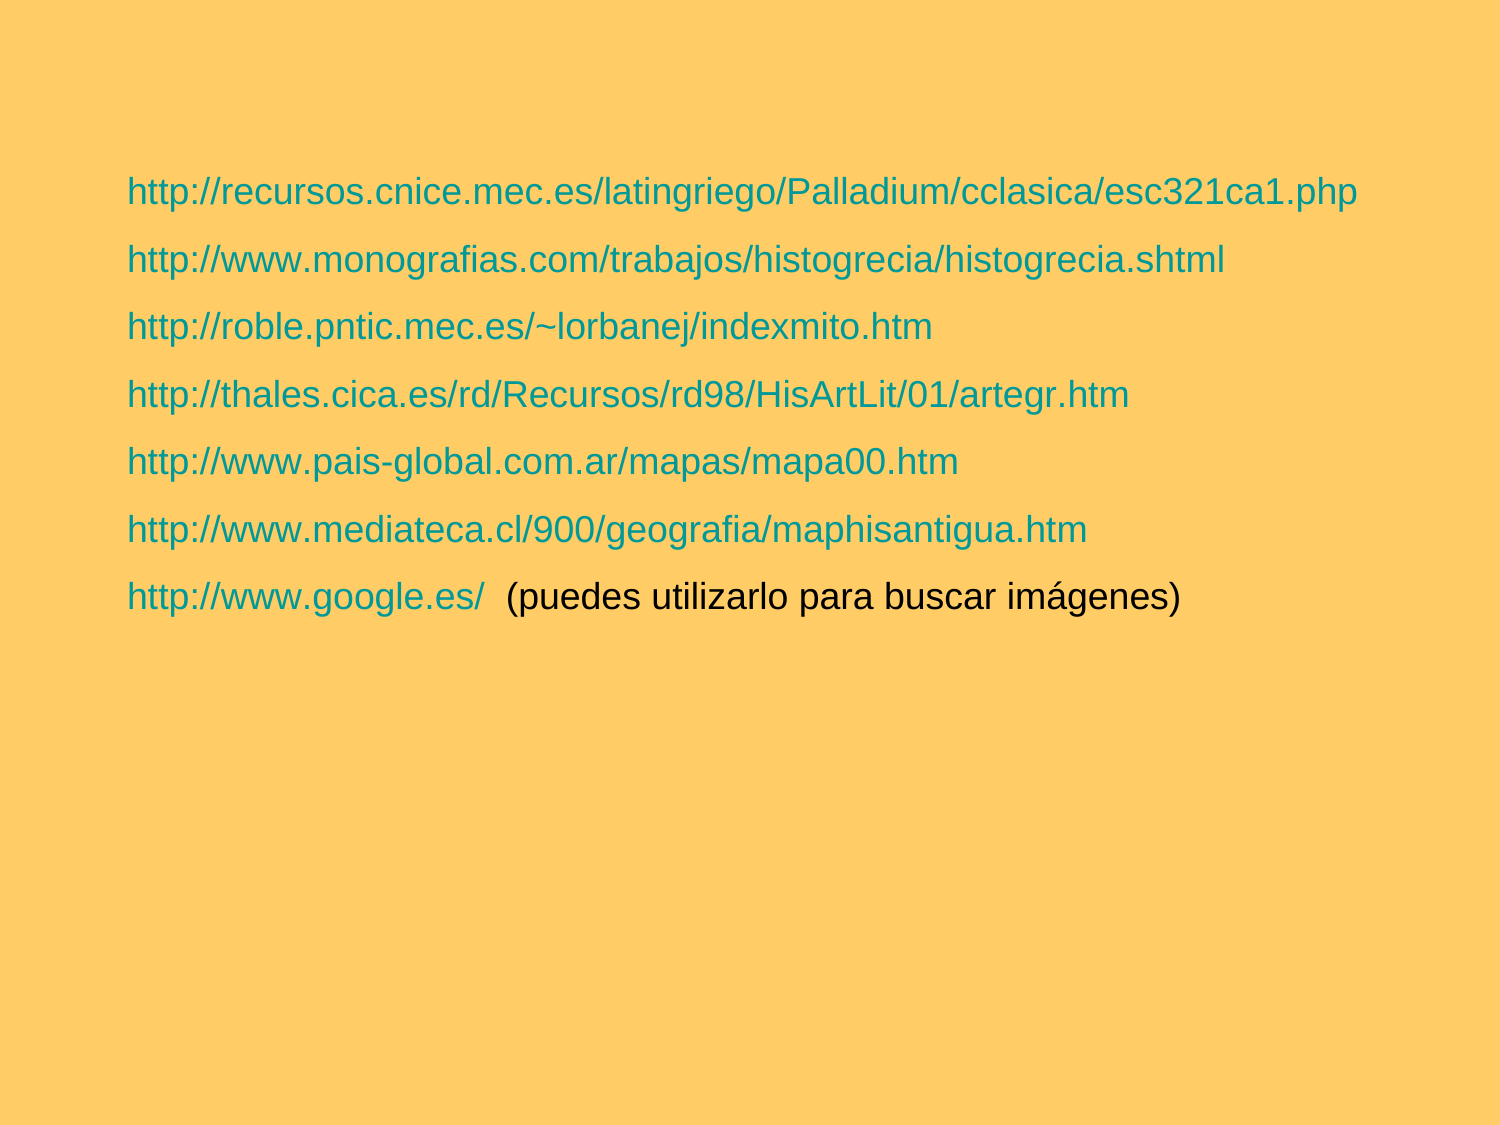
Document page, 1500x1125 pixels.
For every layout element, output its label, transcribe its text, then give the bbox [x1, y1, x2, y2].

text_box http://recursos.cnice.mec.es/latingriego/Palladium/cclasica/esc321ca1.php http://www.monografias.com/trabajos/histogrecia/histogrecia.shtml http://roble.pntic.mec.es/~lorbanej/indexmito.htm http://thales.cica.es/rd/Recursos/rd98/HisArtLit/01/artegr.htm http://www.pais-global.com.ar/mapas/mapa00.htm http://www.mediateca.cl/900/geografia/maphisantigua.htm http://www.google.es/ (puedes utilizarlo para buscar imágenes) [112, 137, 1412, 717]
